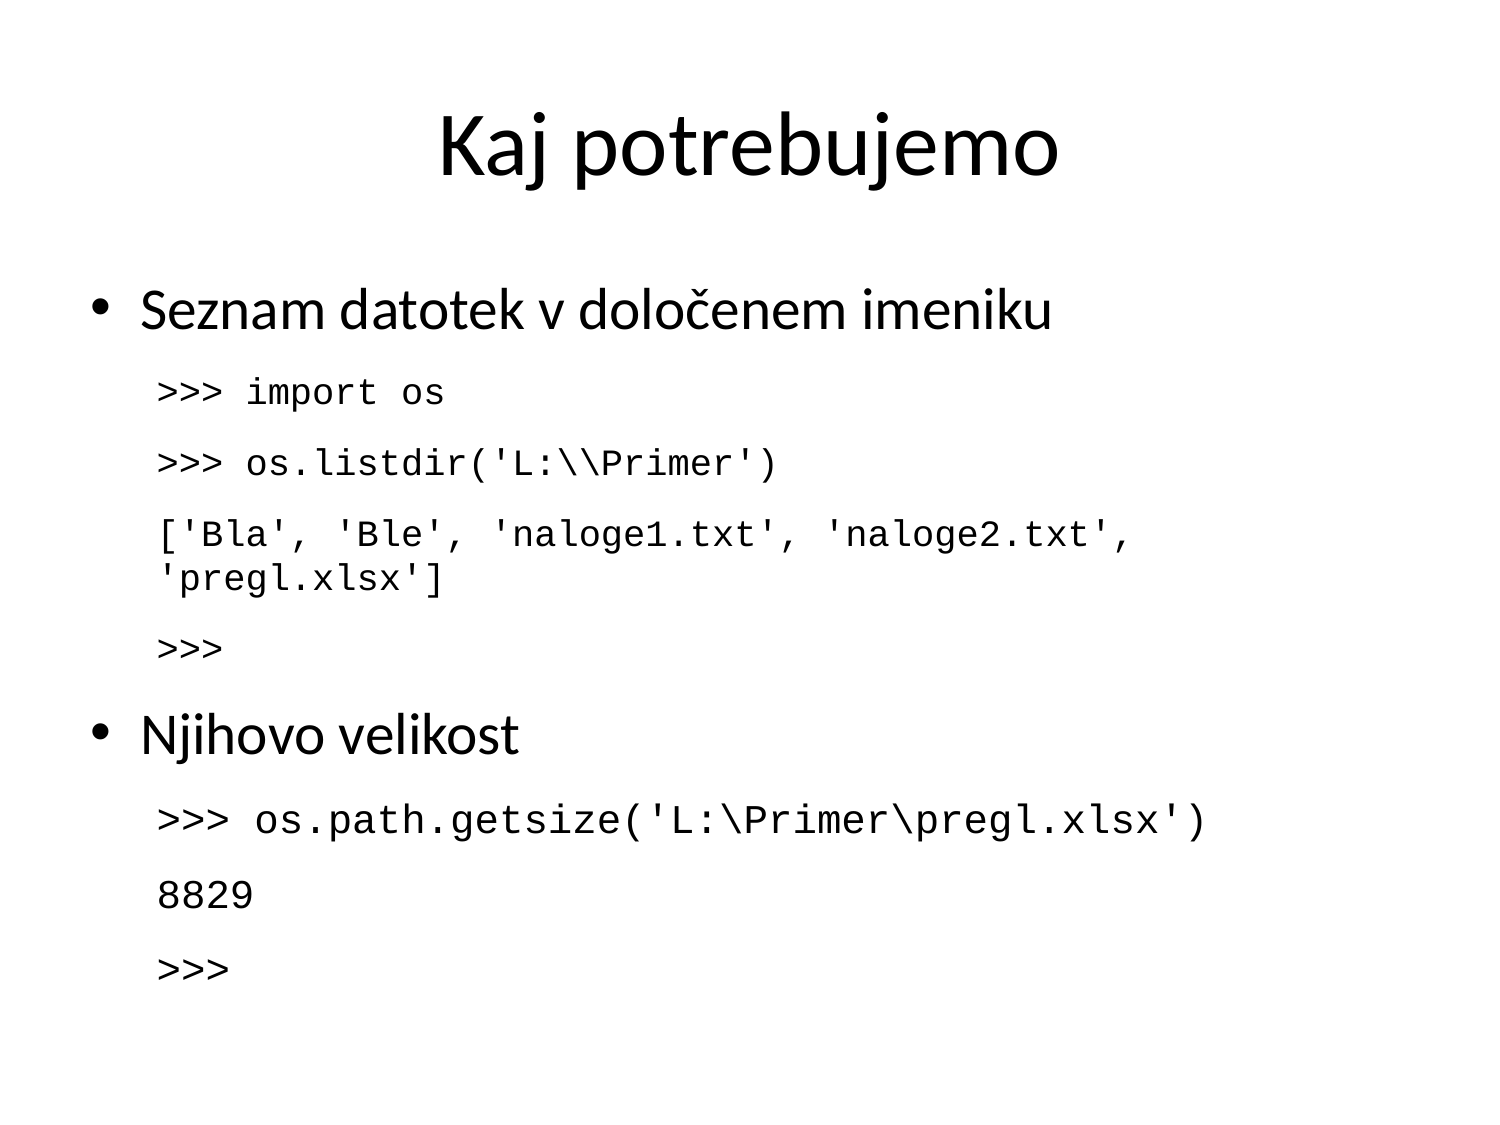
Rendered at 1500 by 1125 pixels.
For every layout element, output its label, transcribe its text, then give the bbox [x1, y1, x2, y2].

list Seznam datotek v določenem imeniku >>> import os >>> os.listdir('L:\\Primer') ['Bla', 'Ble', 'naloge1.txt', 'naloge2.txt', 'pregl.xlsx'] >>> Njihovo velikost >>> os.path.getsize('L:\Primer\pregl.xlsx') 8829 >>> [75, 262, 1425, 1005]
title Kaj potrebujemo [75, 45, 1425, 233]
